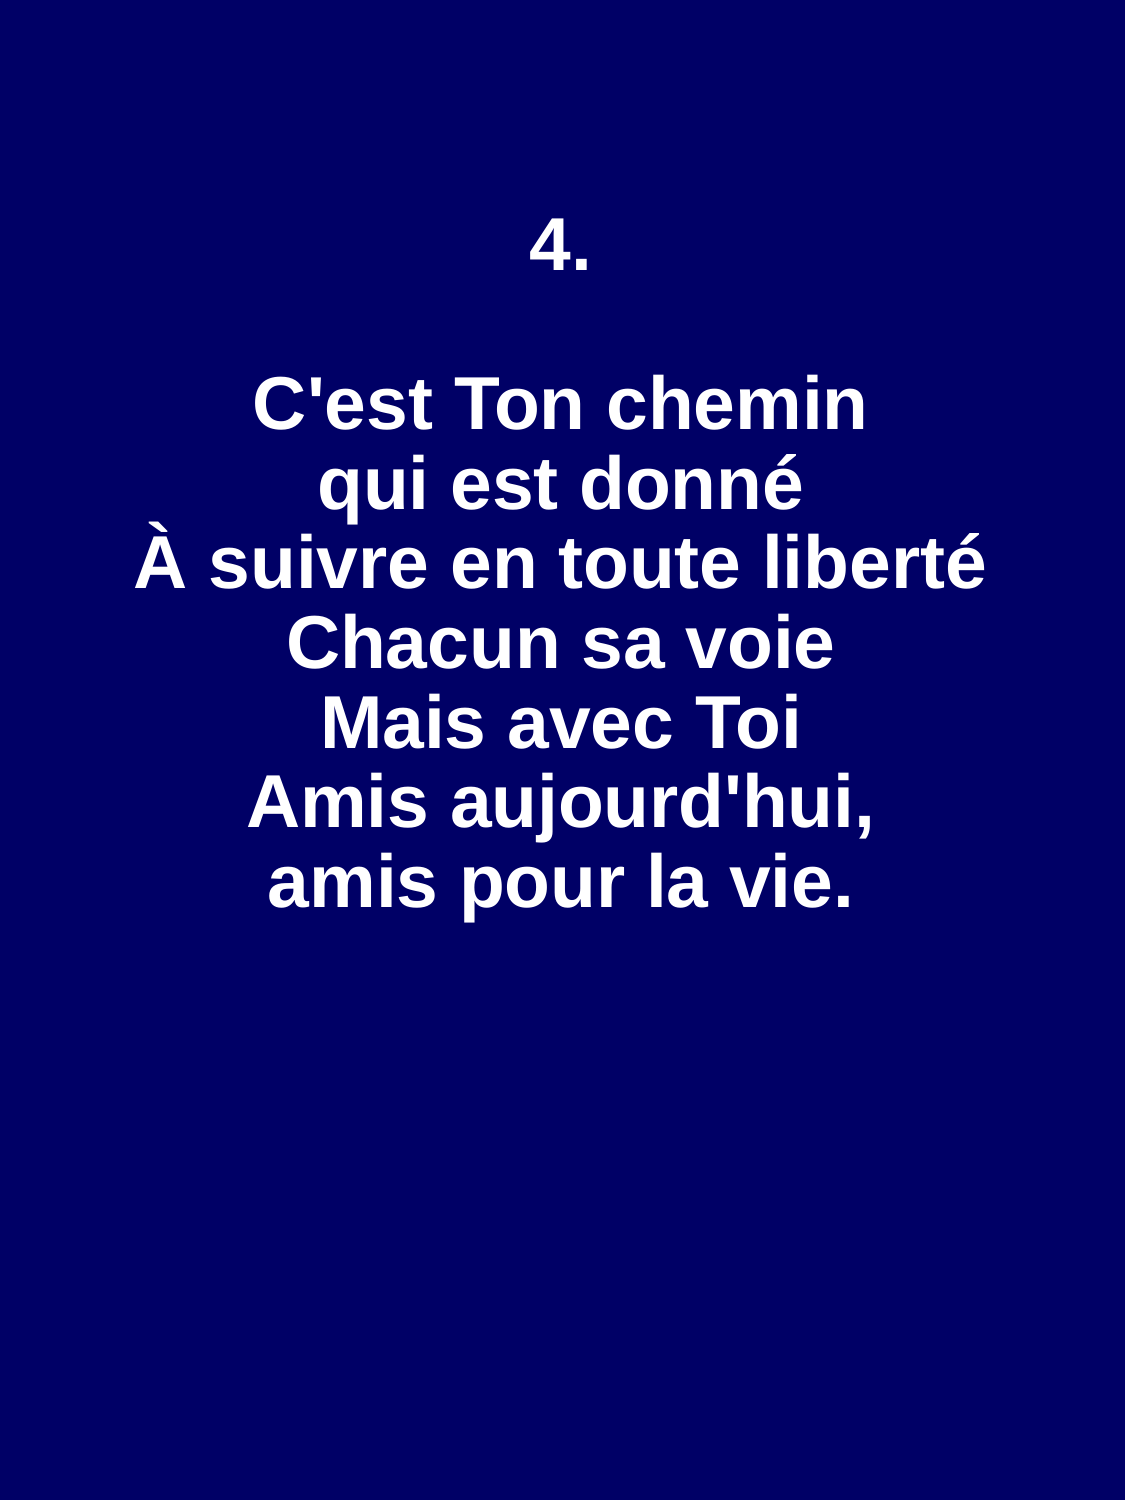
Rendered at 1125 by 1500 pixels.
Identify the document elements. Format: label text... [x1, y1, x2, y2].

text_box 4. C'est Ton chemin qui est donné À suivre en toute liberté Chacun sa voie Mais avec Toi Amis aujourd'hui, amis pour la vie. [11, 35, 1110, 1441]
